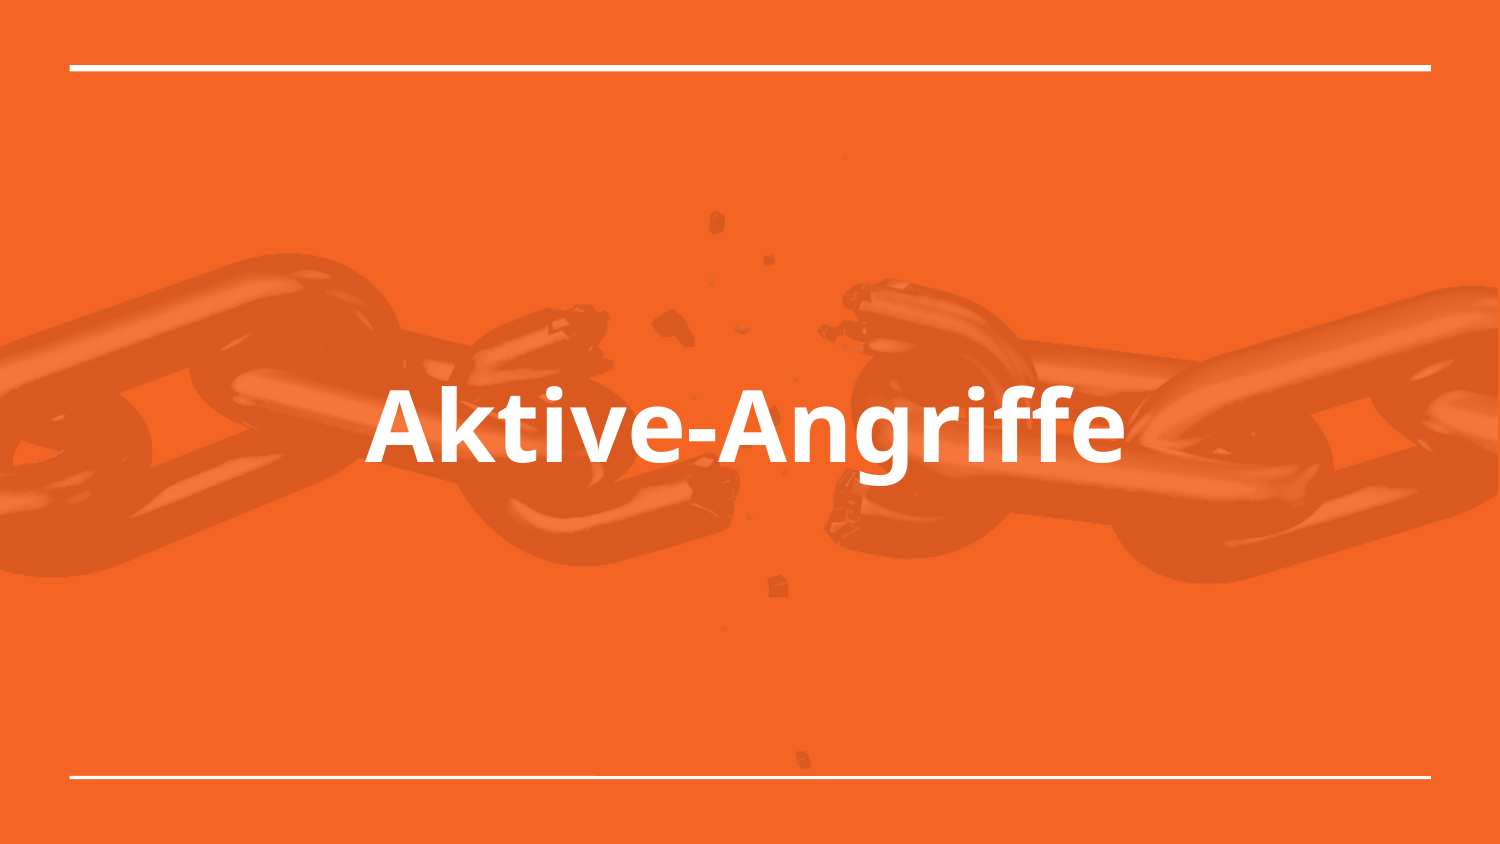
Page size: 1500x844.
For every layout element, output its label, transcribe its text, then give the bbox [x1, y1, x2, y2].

title Aktive-Angriffe [66, 296, 1428, 550]
picture [0, 23, 1498, 844]
